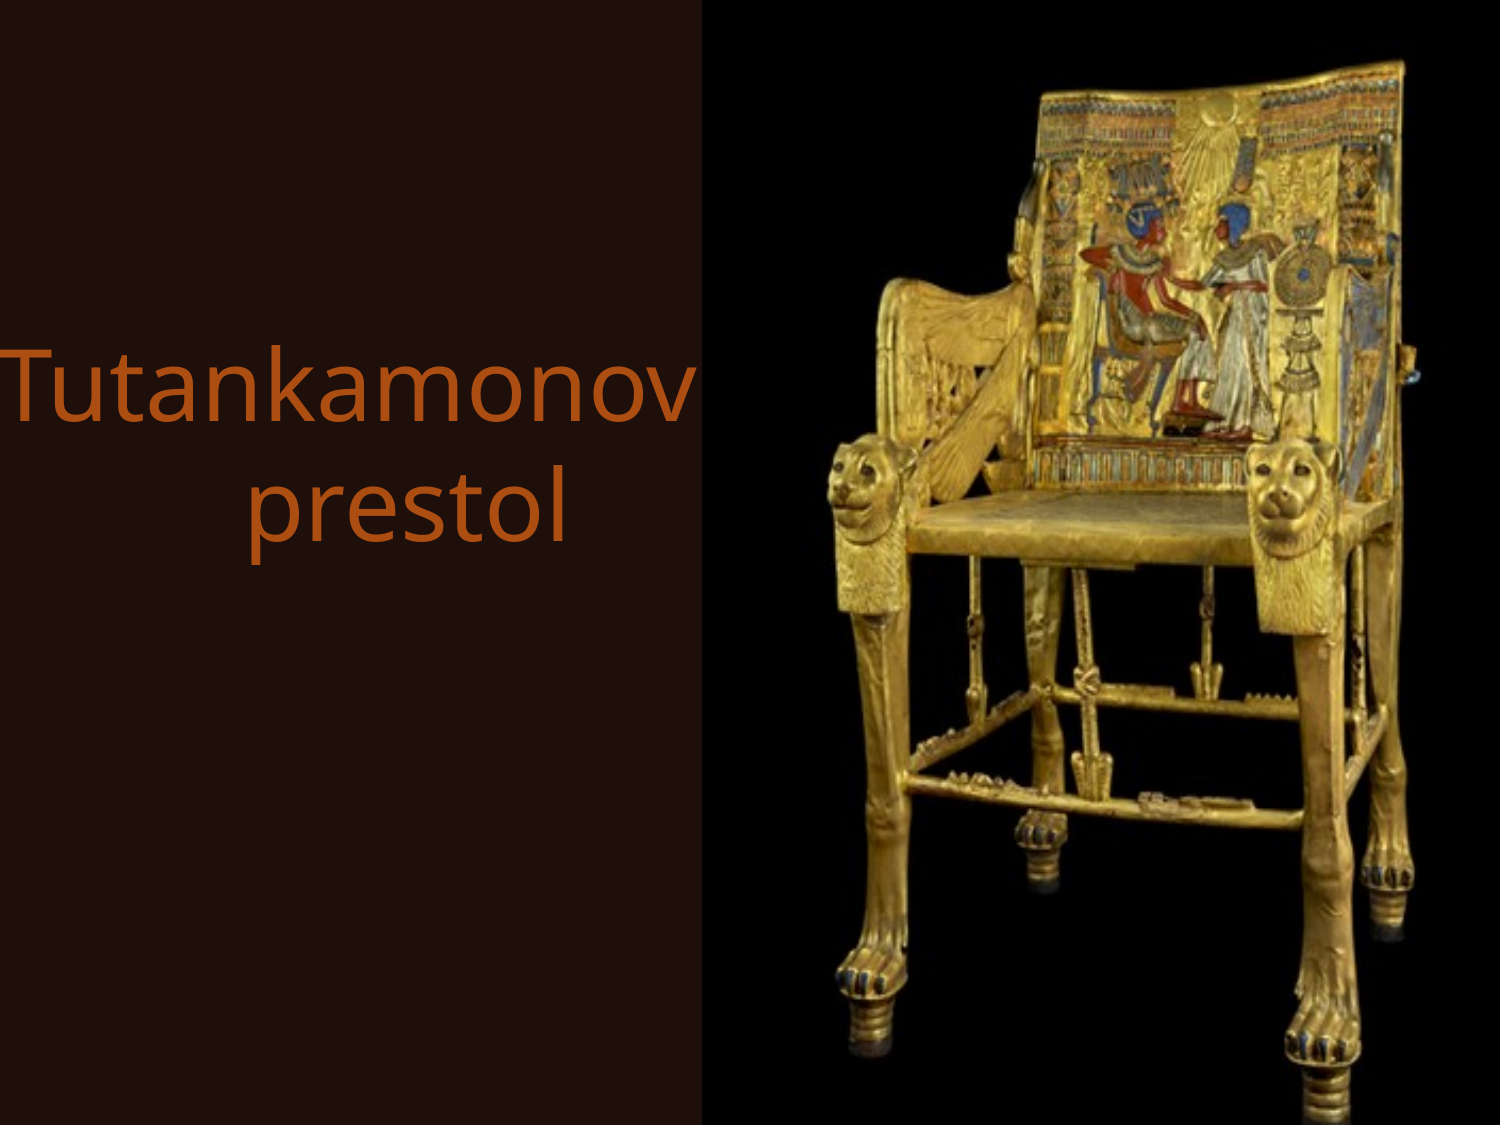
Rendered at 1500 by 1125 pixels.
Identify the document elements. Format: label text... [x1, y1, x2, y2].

picture [702, 0, 1500, 1125]
list Tutankamonov prestol [0, 314, 702, 1057]
